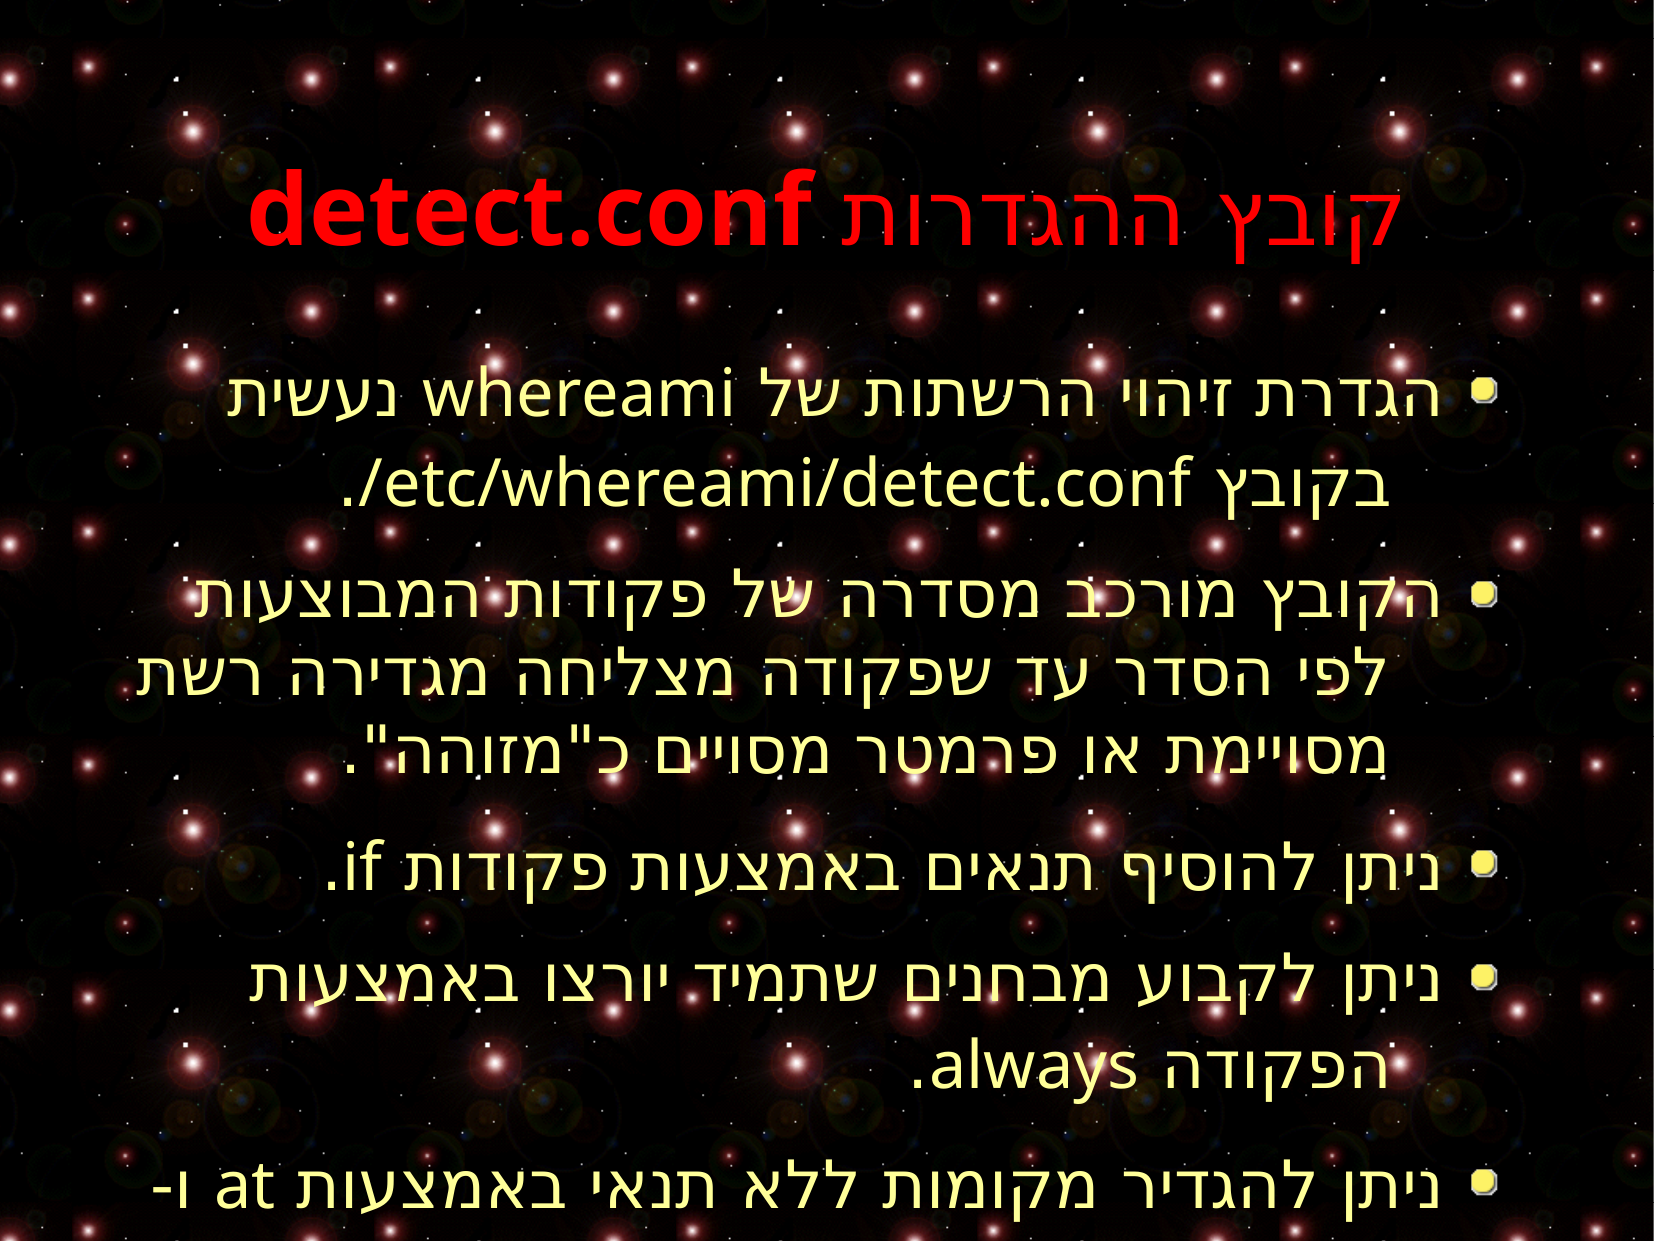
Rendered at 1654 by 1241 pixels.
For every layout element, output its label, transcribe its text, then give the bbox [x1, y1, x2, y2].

picture [0, 0, 1654, 1241]
title קובץ ההגדרות detect.conf [121, 102, 1534, 311]
list הגדרת זיהוי הרשתות של whereami נעשית בקובץ ‎/etc/whereami/detect.conf. הקובץ מורכב מסדרה של פקודות המבוצעות לפי הסדר עד שפקודה מצליחה מגדירה רשת מסויימת או פרמטר מסויים כ"מזוהה". ניתן להוסיף תנאים באמצעות פקודות if. ניתן לקבוע מבחנים שתמיד יורצו באמצעות הפקודה always. ניתן להגדיר מקומות ללא תנאי באמצעות at ו- notat או משורת הפקודה. [121, 344, 1534, 1166]
